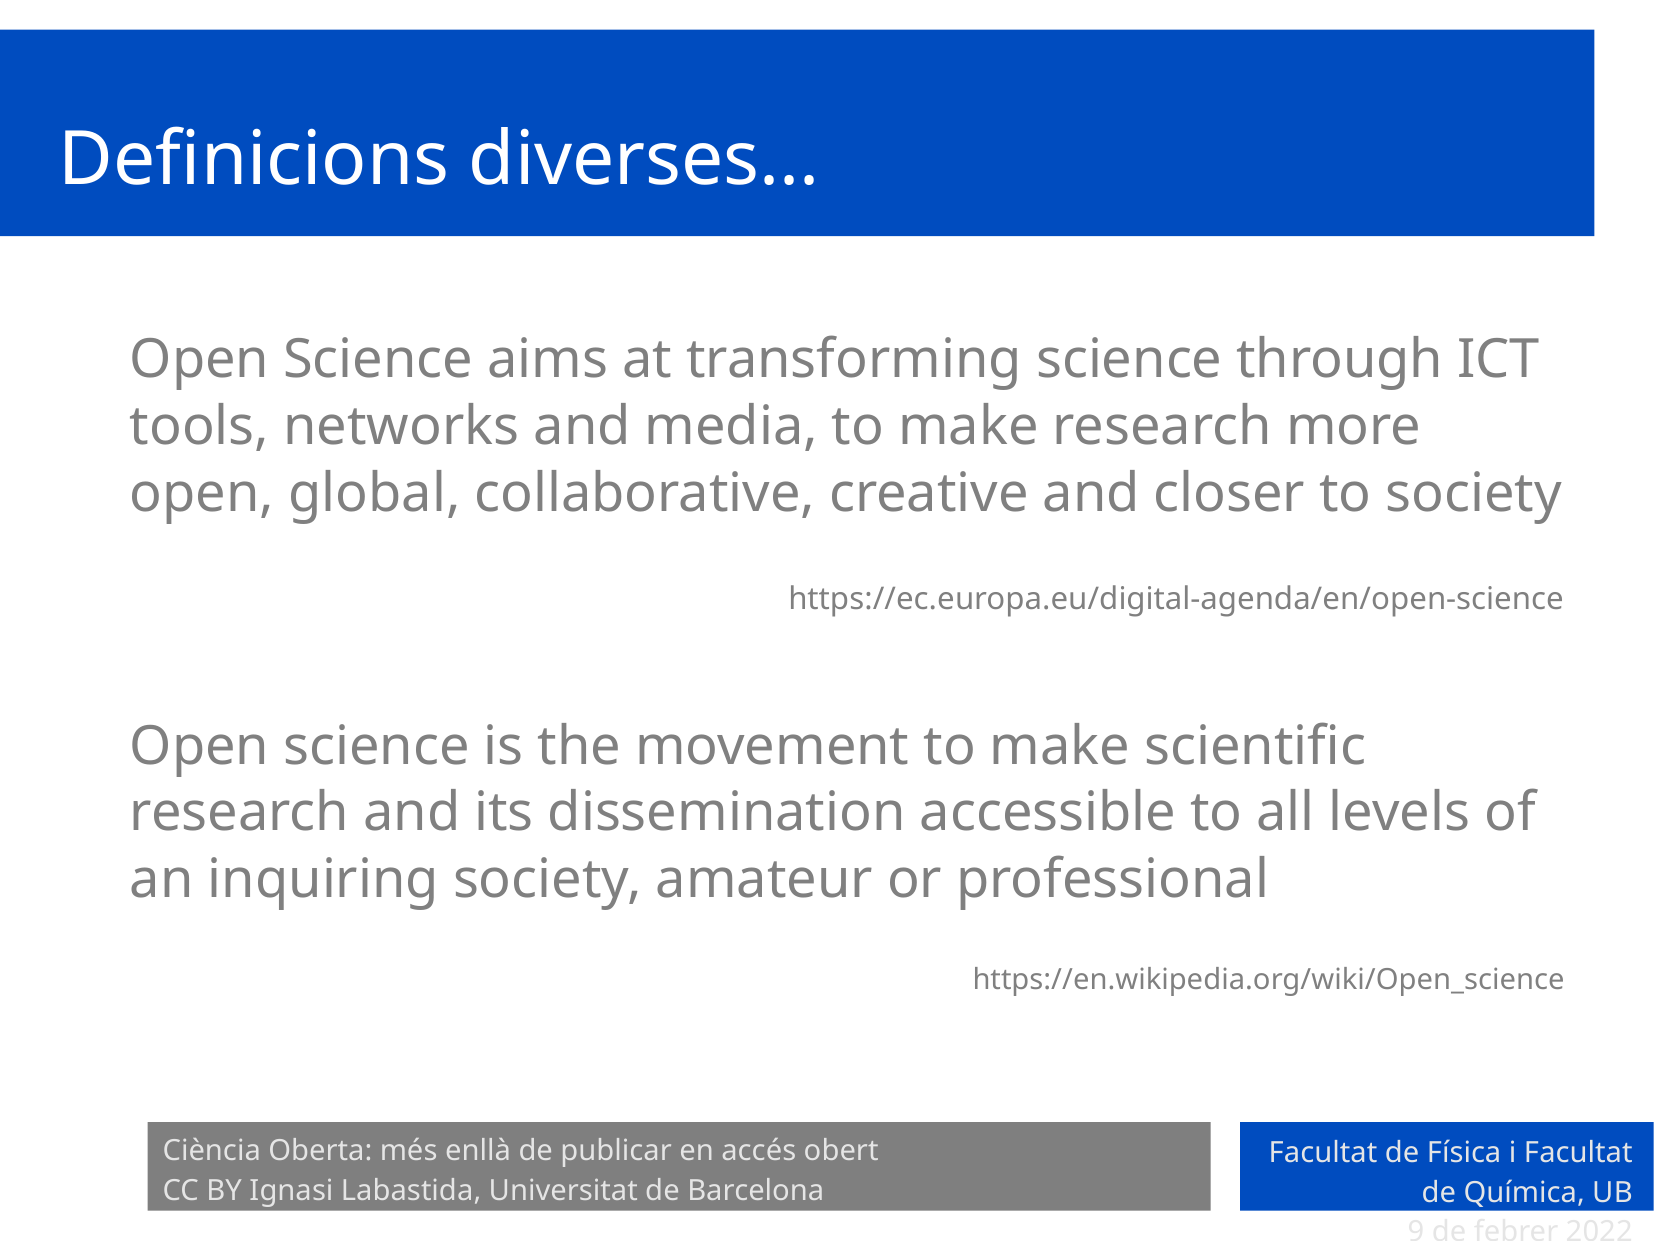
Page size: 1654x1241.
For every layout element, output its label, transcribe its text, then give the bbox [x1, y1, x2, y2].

title Definicions diverses... [59, 59, 1595, 207]
list Open Science aims at transforming science through ICT tools, networks and media, to make research more open, global, collaborative, creative and closer to society https://ec.europa.eu/digital-agenda/en/open-science Open science is the movement to make scientific research and its dissemination accessible to all levels of an inquiring society, amateur or professional https://en.wikipedia.org/wiki/Open_science [59, 324, 1565, 1093]
